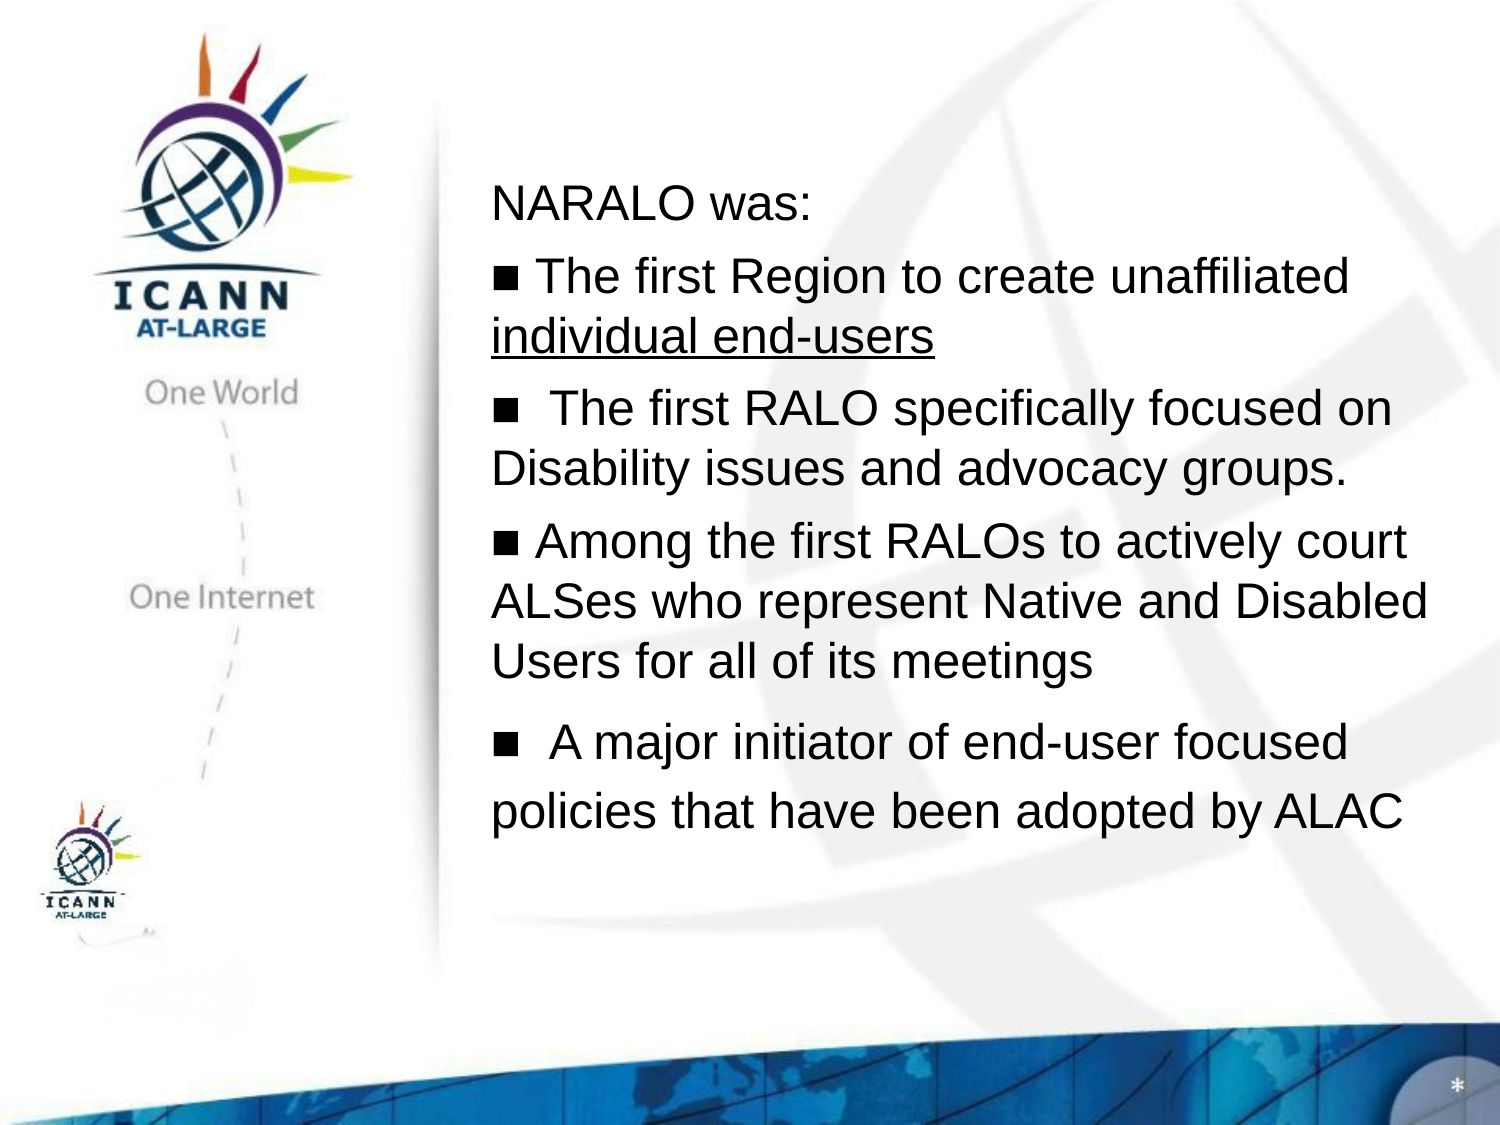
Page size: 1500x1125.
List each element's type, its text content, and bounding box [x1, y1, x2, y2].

picture [0, 0, 1500, 1125]
text_box NARALO was: ■ The first Region to create unaffiliated individual end-users ■ The first RALO specifically focused on Disability issues and advocacy groups. ■ Among the first RALOs to actively court ALSes who represent Native and Disabled Users for all of its meetings ■ A major initiator of end-user focused policies that have been adopted by ALAC [475, 37, 1463, 1007]
